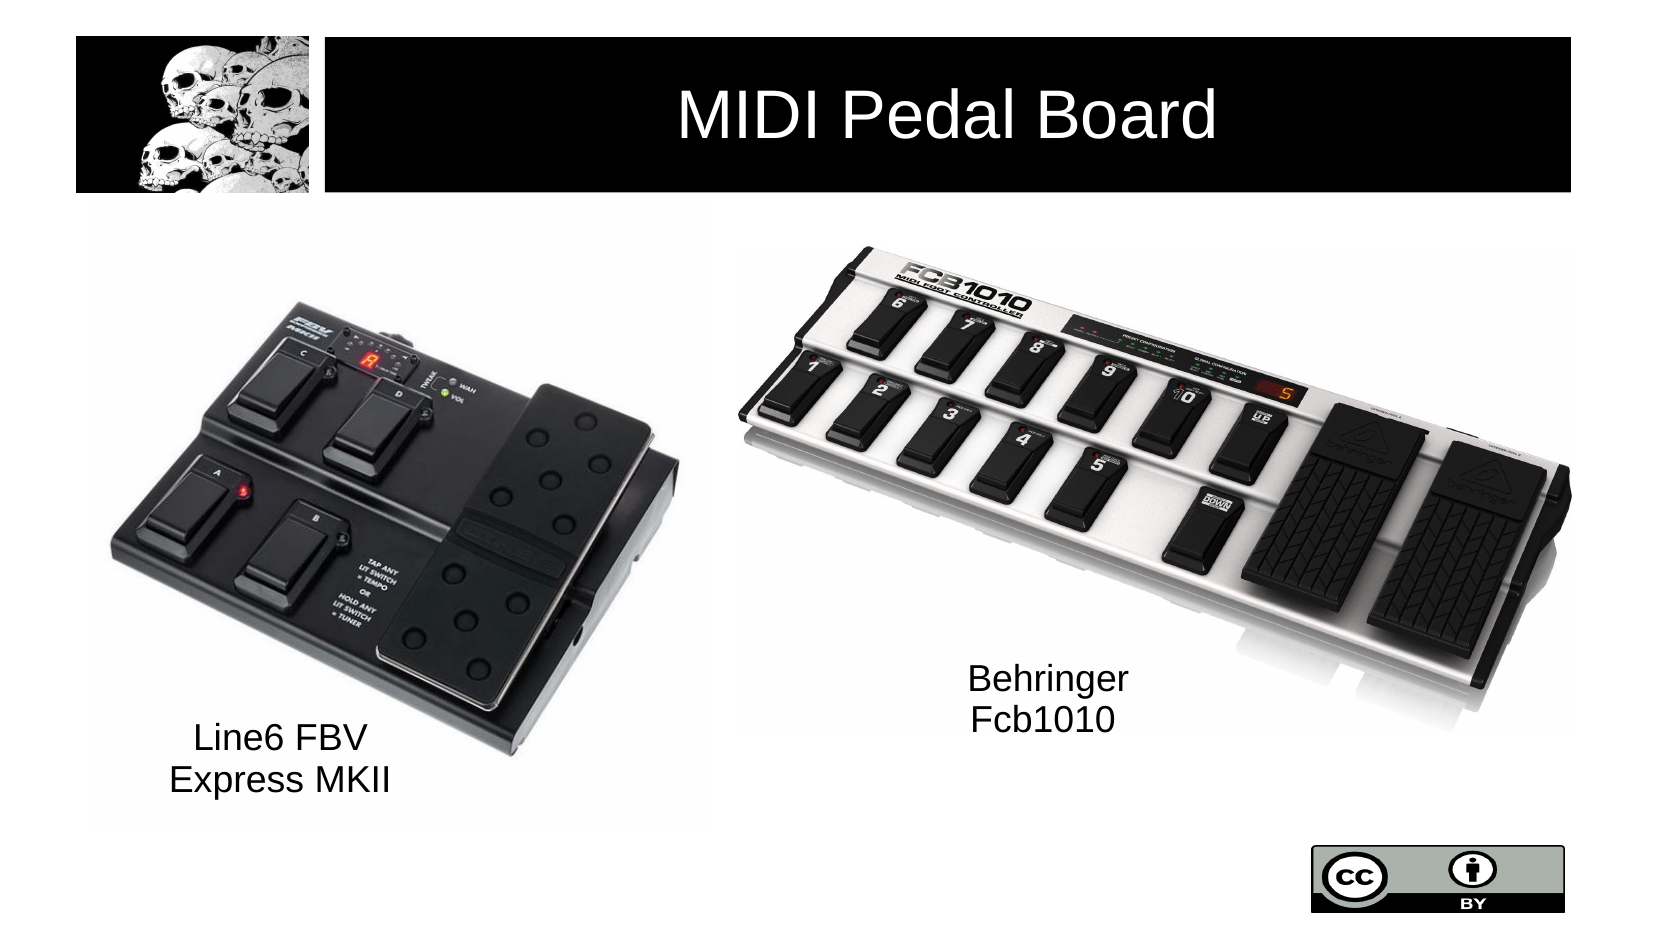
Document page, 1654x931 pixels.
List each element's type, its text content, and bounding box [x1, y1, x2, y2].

text_box Line6 FBV Express MKII [147, 708, 414, 827]
text_box Behringer Fcb1010 [944, 649, 1152, 749]
picture [738, 246, 1572, 733]
picture [76, 36, 309, 193]
picture [88, 206, 709, 827]
title MIDI Pedal Board [324, 37, 1571, 193]
picture [1311, 845, 1565, 913]
